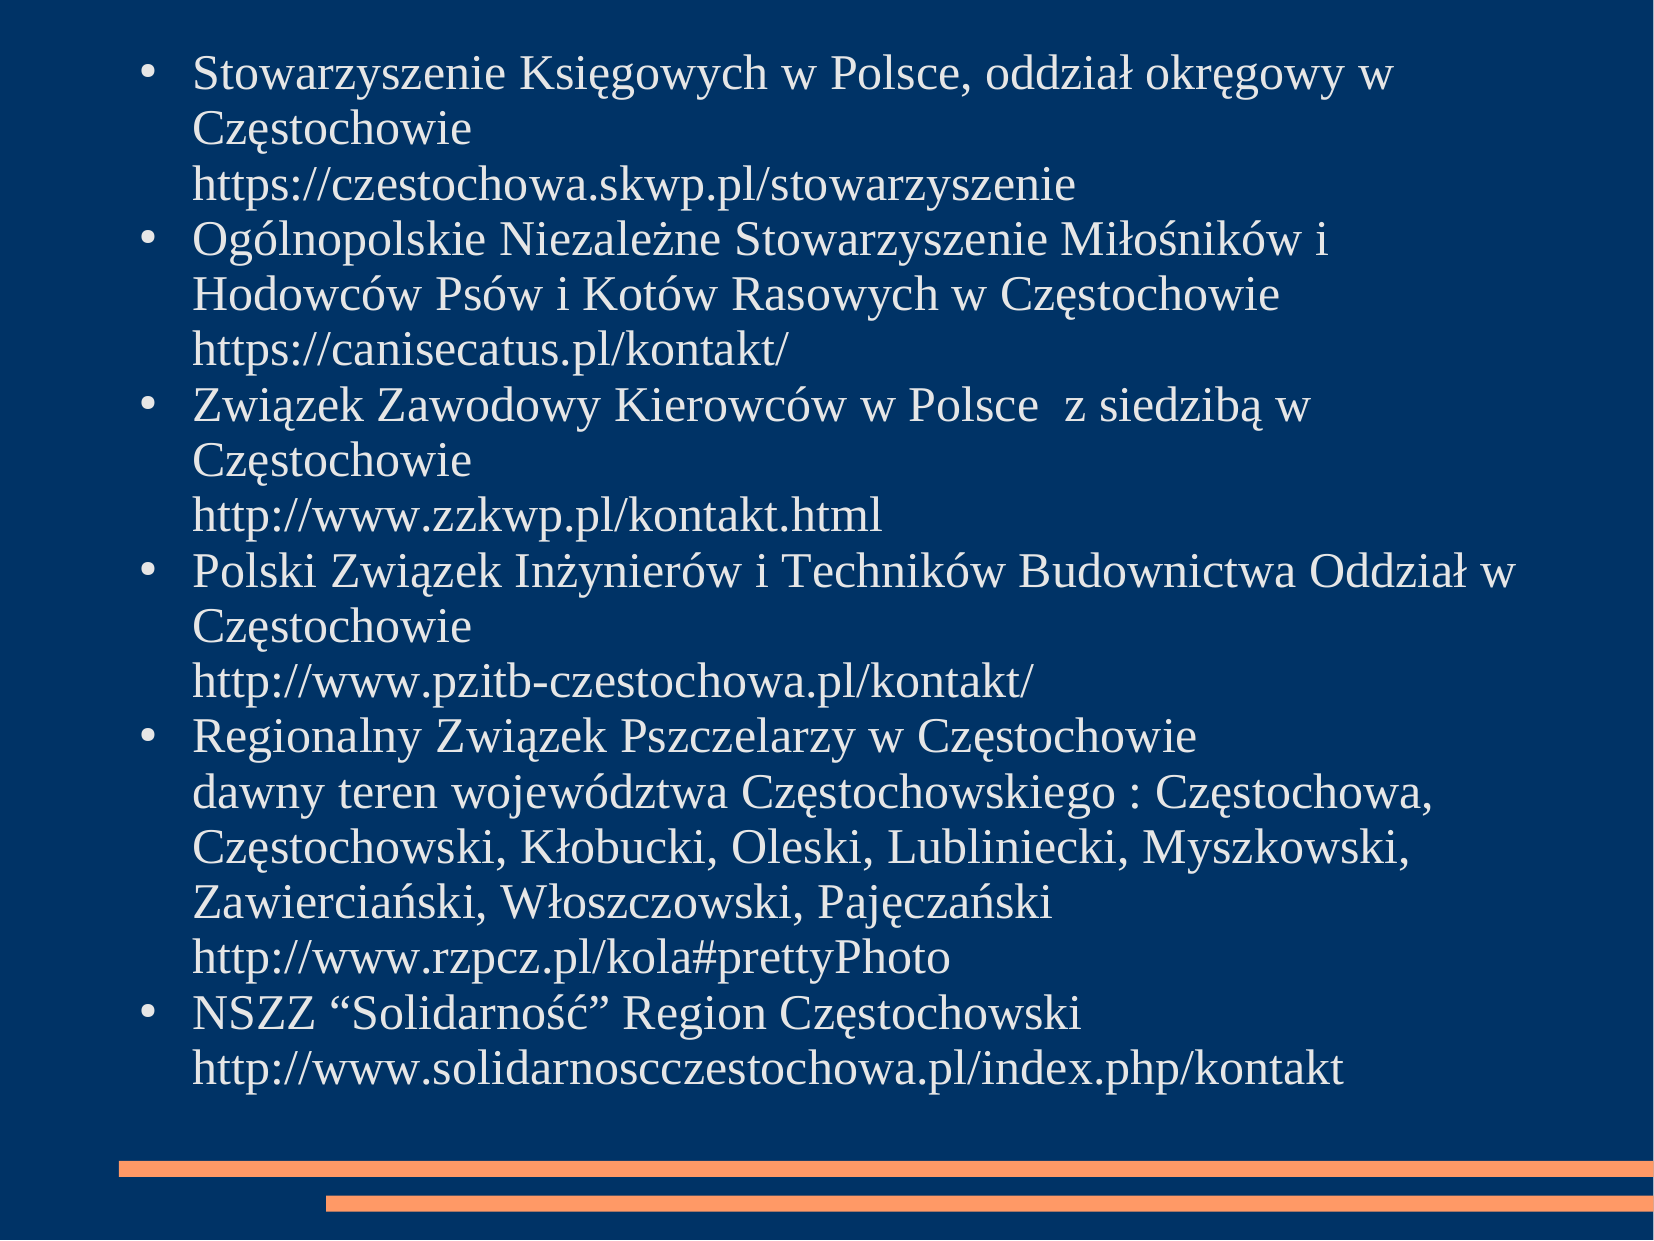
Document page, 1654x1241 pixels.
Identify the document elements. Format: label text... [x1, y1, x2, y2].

list Stowarzyszenie Księgowych w Polsce, oddział okręgowy w Częstochowie https://czestochowa.skwp.pl/stowarzyszenie Ogólnopolskie Niezależne Stowarzyszenie Miłośników i Hodowców Psów i Kotów Rasowych w Częstochowie https://canisecatus.pl/kontakt/ Związek Zawodowy Kierowców w Polsce z siedzibą w Częstochowie http://www.zzkwp.pl/kontakt.html Polski Związek Inżynierów i Techników Budownictwa Oddział w Częstochowie http://www.pzitb-czestochowa.pl/kontakt/ Regionalny Związek Pszczelarzy w Częstochowie dawny teren województwa Częstochowskiego : Częstochowa, Częstochowski, Kłobucki, Oleski, Lubliniecki, Myszkowski, Zawierciański, Włoszczowski, Pajęczański http://www.rzpcz.pl/kola#prettyPhoto NSZZ “Solidarność” Region Częstochowski http://www.solidarnoscczestochowa.pl/index.php/kontakt [121, 45, 1561, 1241]
